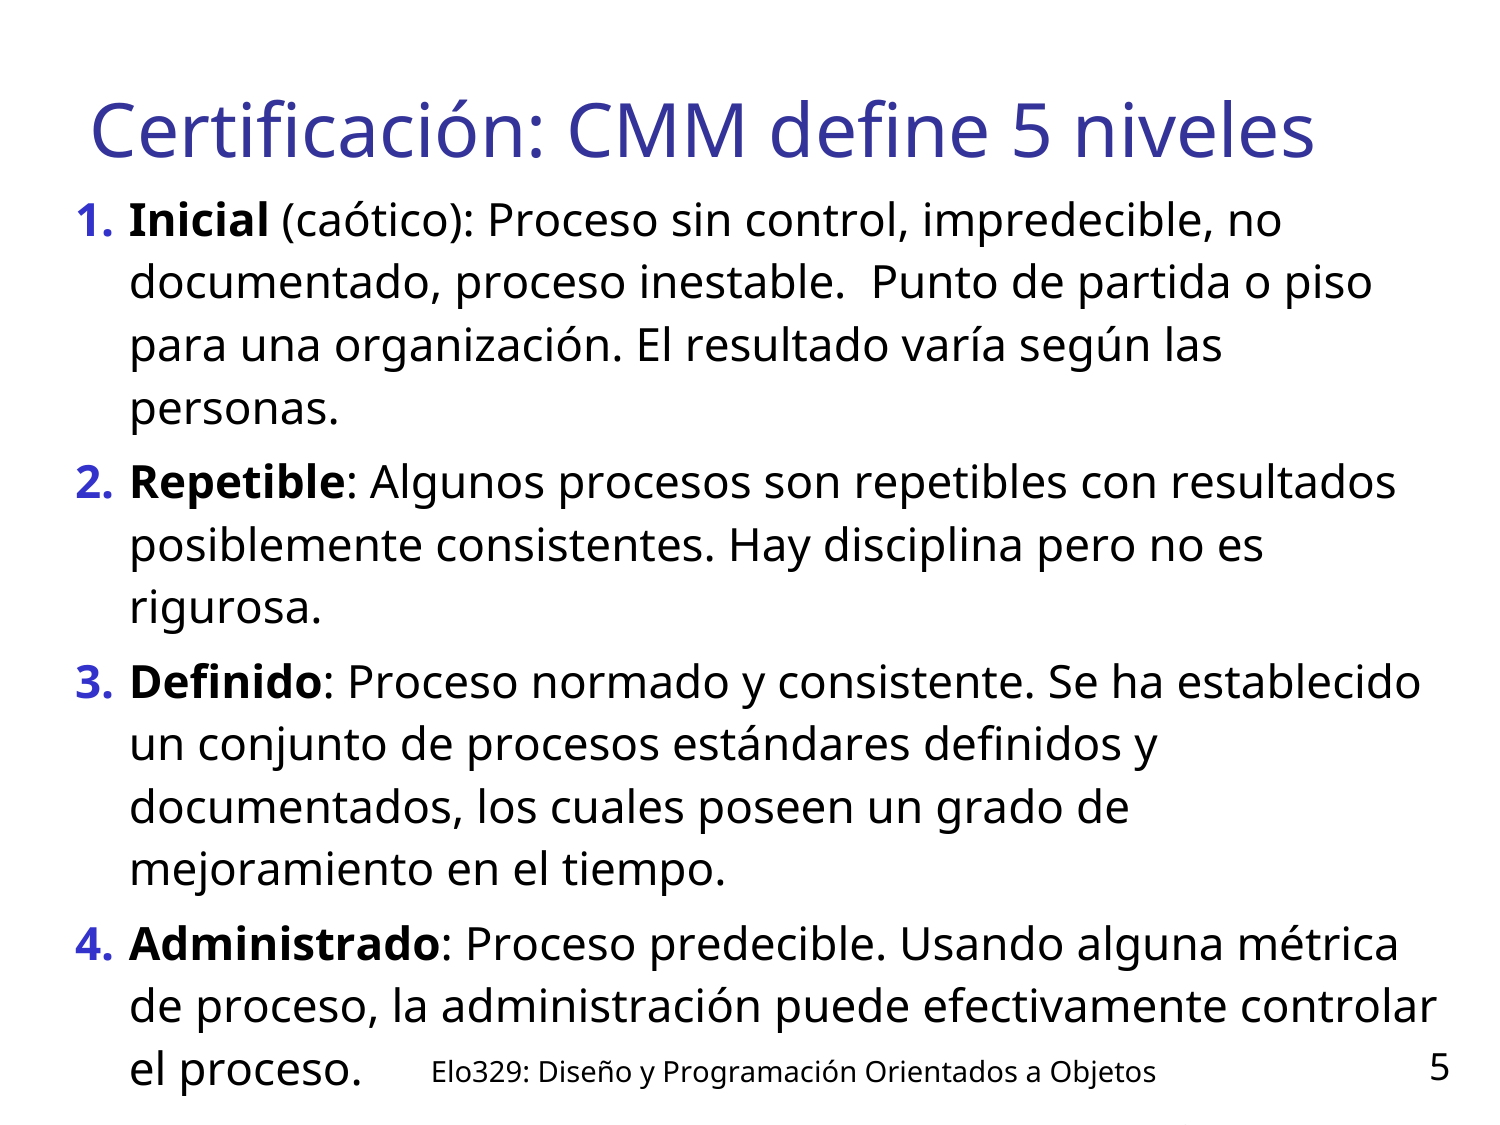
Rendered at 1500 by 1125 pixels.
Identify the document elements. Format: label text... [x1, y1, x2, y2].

list Inicial (caótico): Proceso sin control, impredecible, no documentado, proceso inestable. Punto de partida o piso para una organización. El resultado varía según las personas. Repetible: Algunos procesos son repetibles con resultados posiblemente consistentes. Hay disciplina pero no es rigurosa. Definido: Proceso normado y consistente. Se ha establecido un conjunto de procesos estándares definidos y documentados, los cuales poseen un grado de mejoramiento en el tiempo. Administrado: Proceso predecible. Usando alguna métrica de proceso, la administración puede efectivamente controlar el proceso. Optimizado: Proceso en mejora permanente. El foco es la mejora continua del desempeño del proceso. [75, 187, 1446, 1036]
title Certificación: CMM define 5 niveles [75, 10, 1449, 188]
